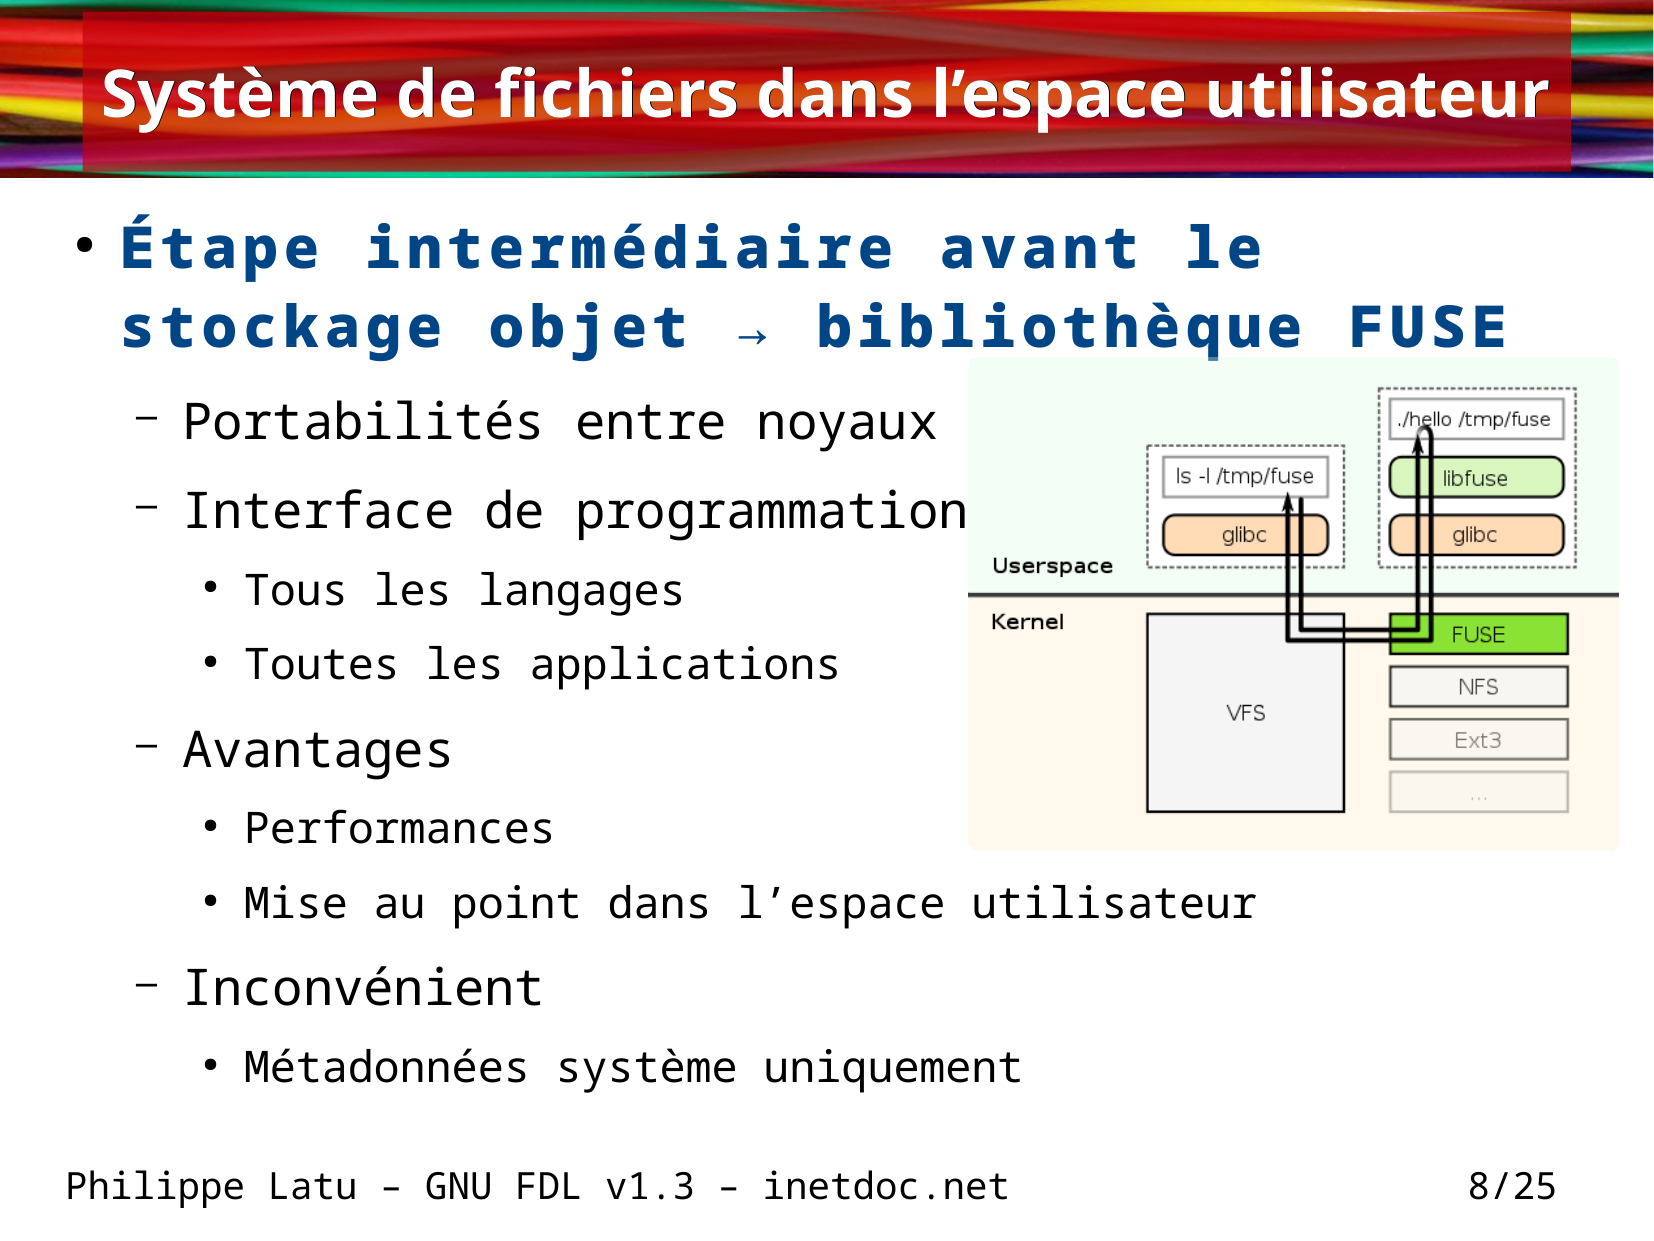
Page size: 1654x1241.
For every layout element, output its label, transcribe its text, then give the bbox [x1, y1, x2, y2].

list Étape intermédiaire avant le stockage objet → bibliothèque FUSE Portabilités entre noyaux Interface de programmation Tous les langages Toutes les applications Avantages Performances Mise au point dans l’espace utilisateur Inconvénient Métadonnées système uniquement [59, 206, 1571, 1098]
picture [0, 0, 1654, 178]
text_box Philippe Latu – GNU FDL v1.3 – inetdoc.net <numéro>/25 [59, 1133, 1595, 1237]
title Système de fichiers dans l’espace utilisateur [82, 11, 1571, 172]
picture [968, 357, 1619, 851]
